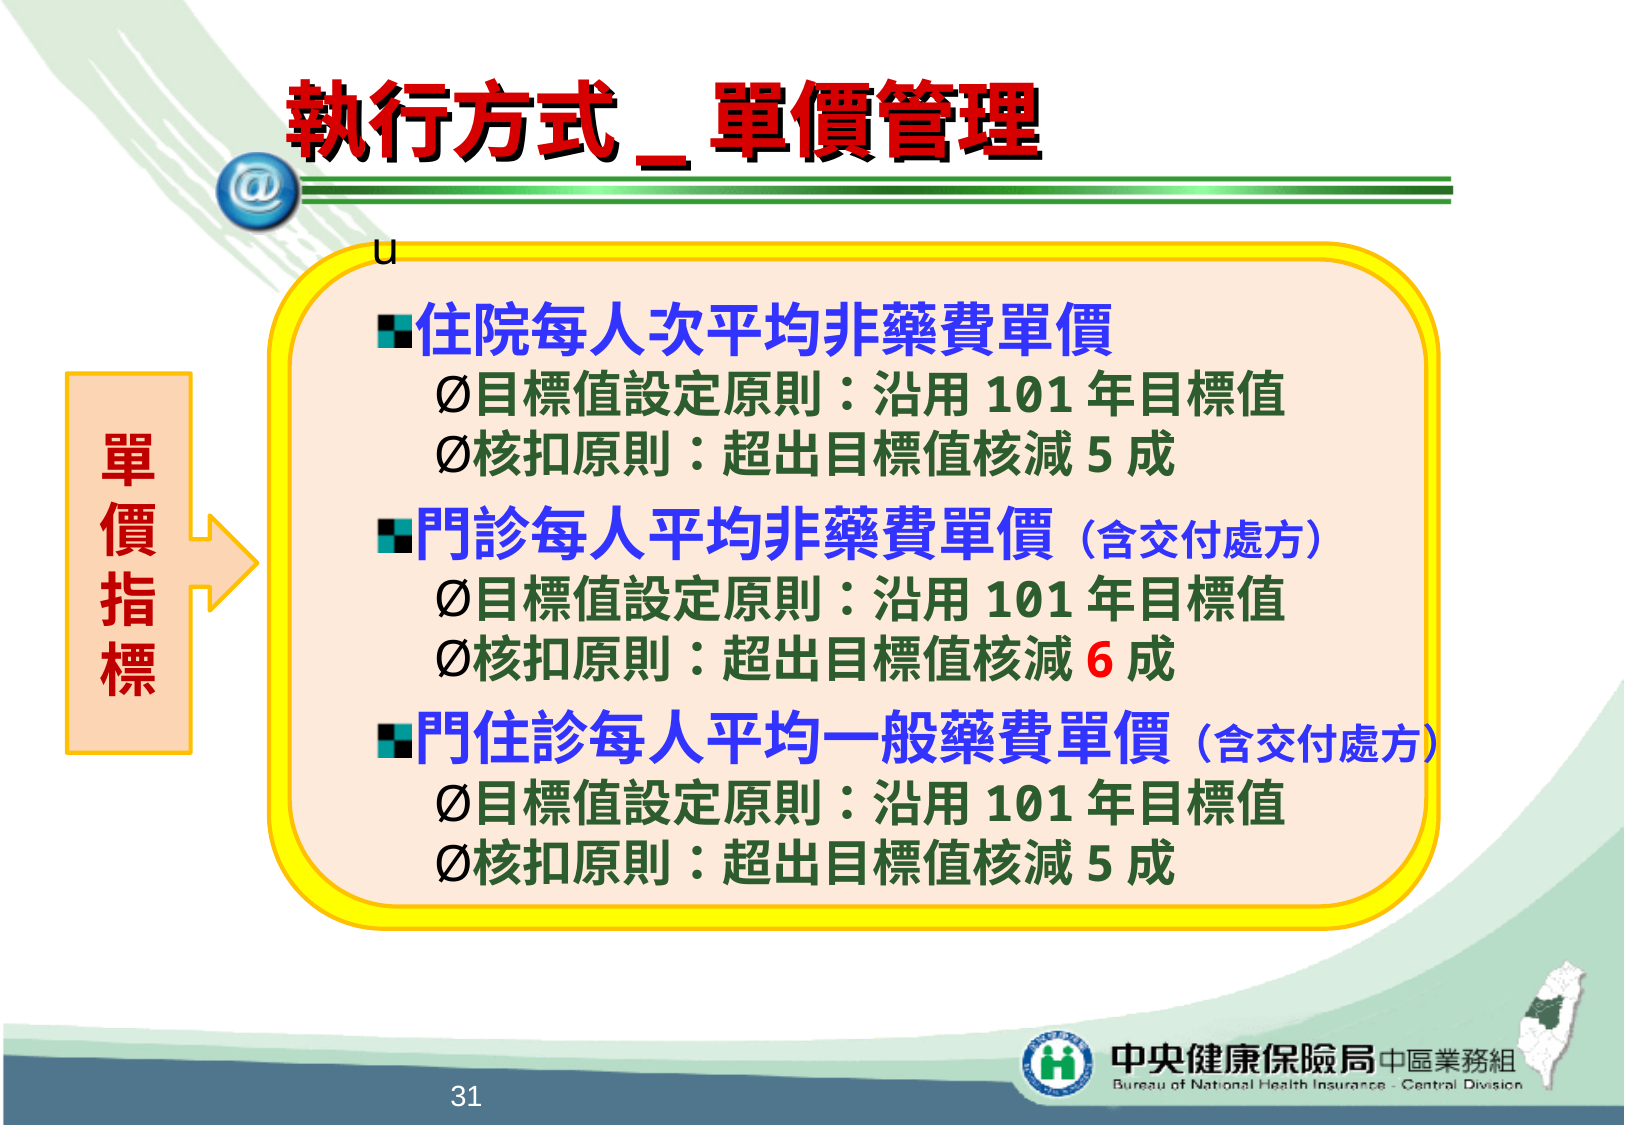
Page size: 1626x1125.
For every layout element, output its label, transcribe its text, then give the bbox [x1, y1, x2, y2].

text_box 住院每人次平均非藥費單價 目標值設定原則：沿用101年目標值 核扣原則：超出目標值核減5成 門診每人平均非藥費單價（含交付處方） 目標值設定原則：沿用101年目標值 核扣原則：超出目標值核減6成 門住診每人平均一般藥費單價（含交付處方） 目標值設定原則：沿用101年目標值 核扣原則：超出目標值核減5成 [268, 208, 1545, 882]
text_box [291, 882, 1417, 929]
text_box [435, 1065, 815, 1125]
title 執行方式_單價管理 [268, 23, 1510, 208]
text_box 單價指標 [66, 373, 258, 753]
